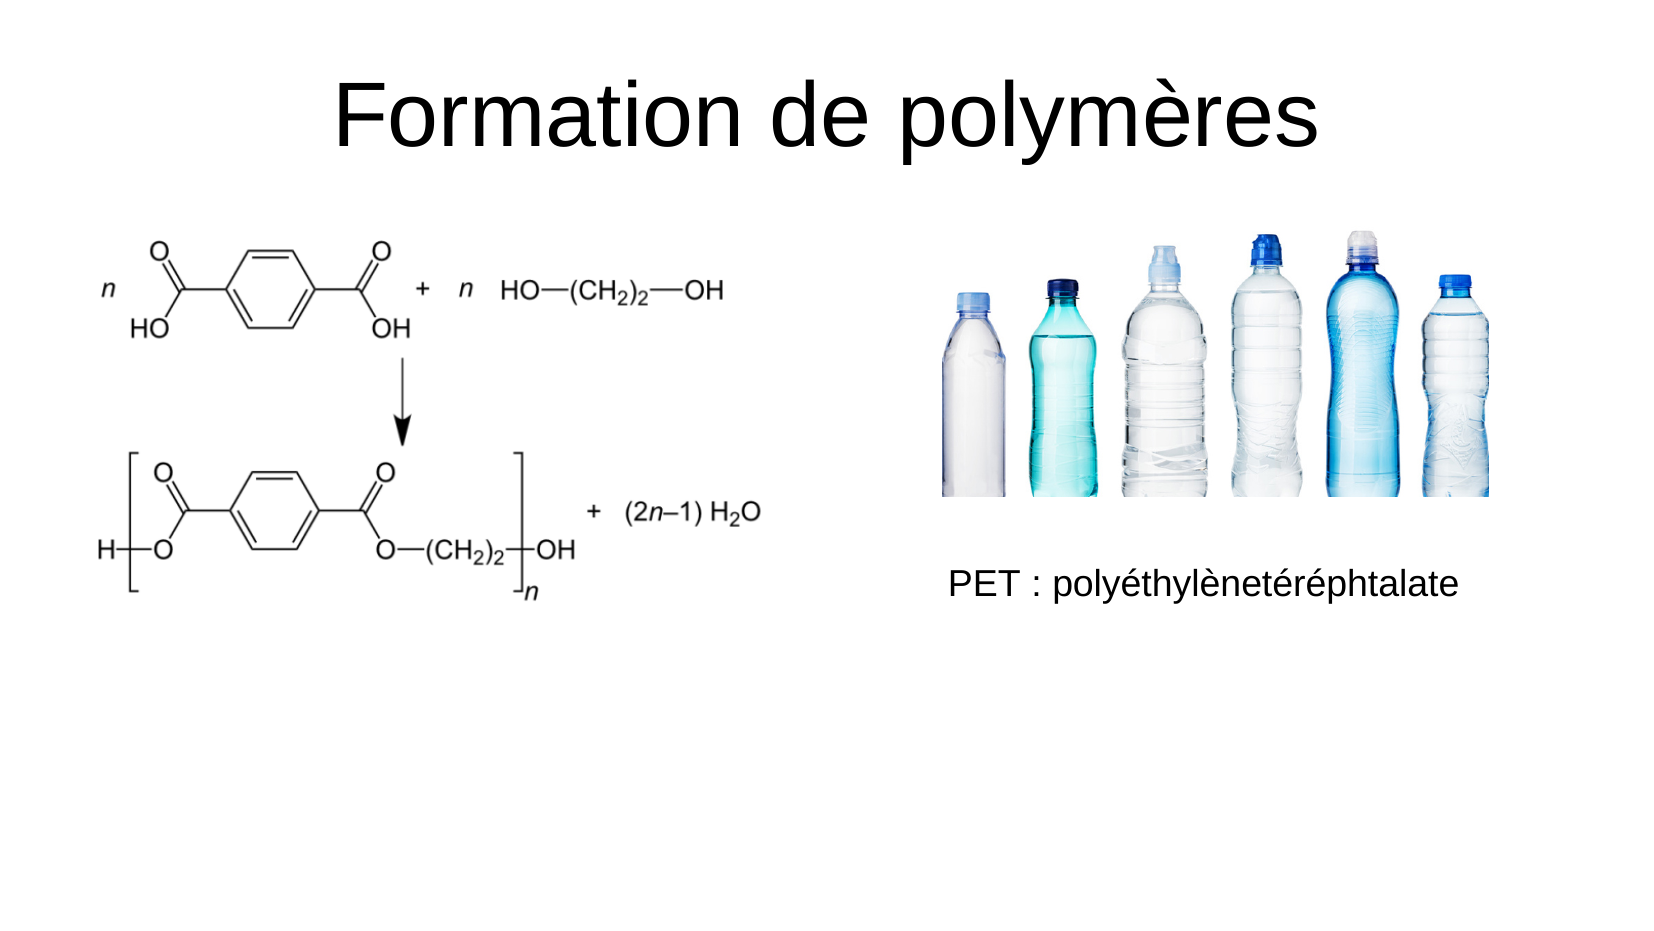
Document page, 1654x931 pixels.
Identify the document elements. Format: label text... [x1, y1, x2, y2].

picture [94, 238, 824, 615]
title Formation de polymères [82, 37, 1571, 193]
picture [942, 192, 1489, 497]
text_box PET : polyéthylènetéréphtalate [933, 555, 1571, 696]
